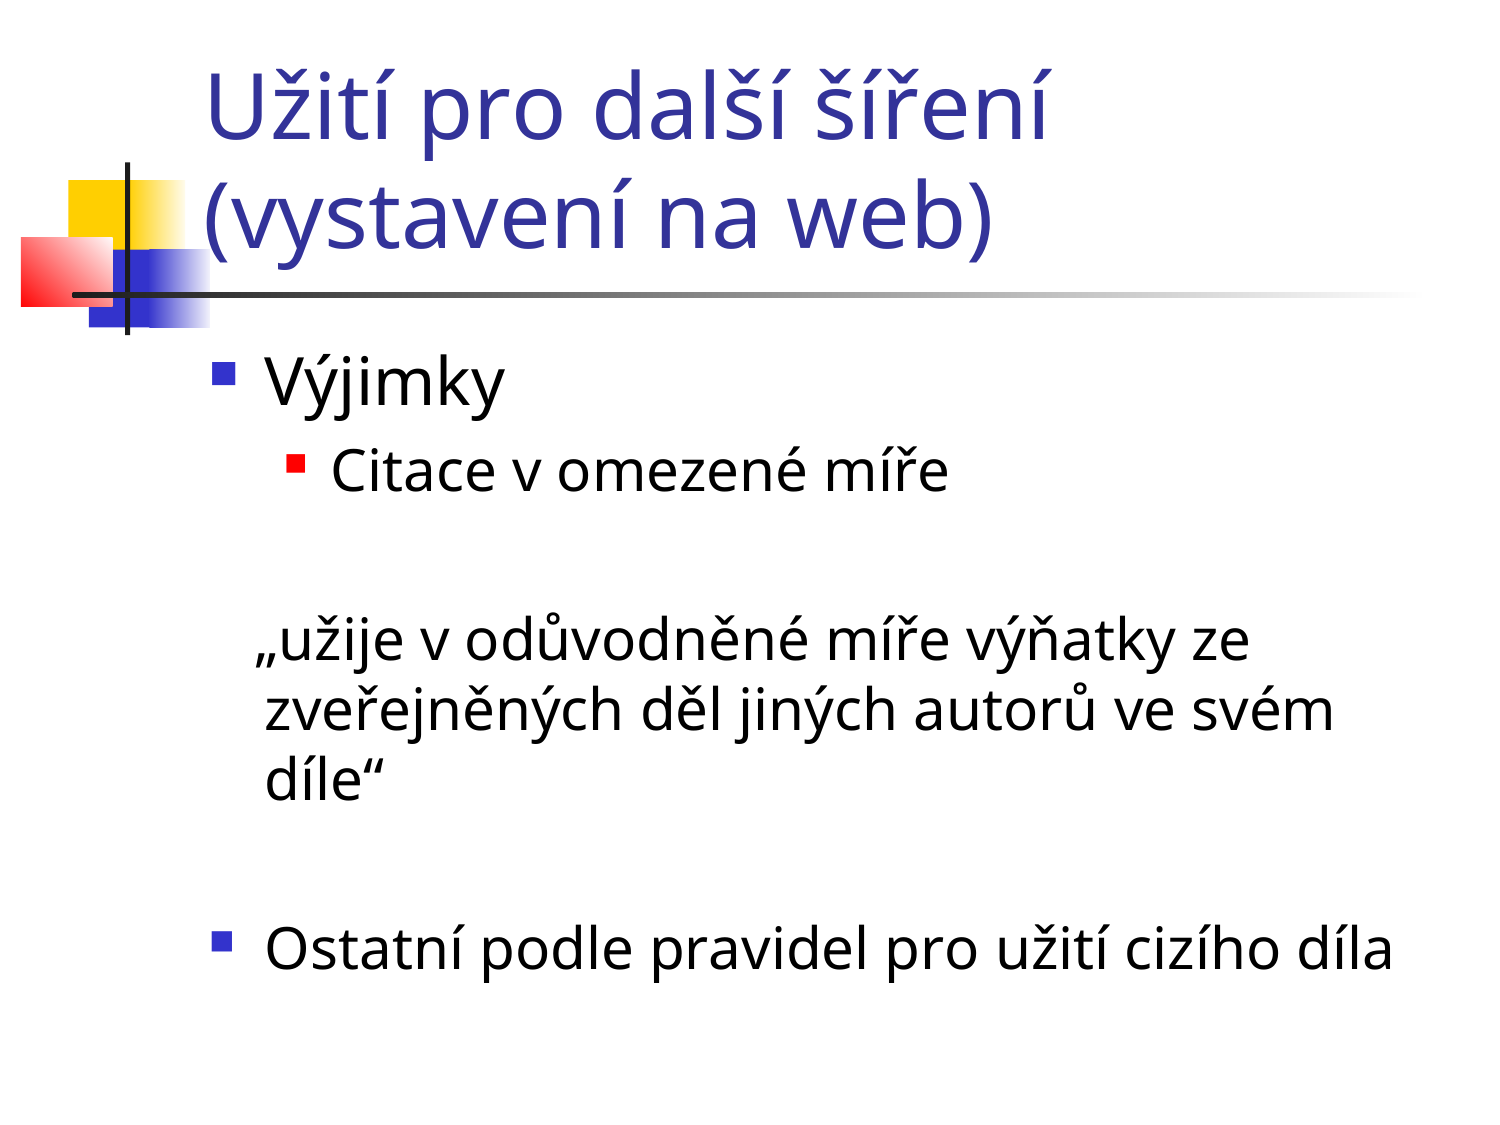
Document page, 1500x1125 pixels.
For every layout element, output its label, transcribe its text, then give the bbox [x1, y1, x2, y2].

list Výjimky Citace v omezené míře „užije v odůvodněné míře výňatky ze zveřejněných děl jiných autorů ve svém díle“ Ostatní podle pravidel pro užití cizího díla [193, 331, 1469, 1007]
title Užití pro další šíření (vystavení na web) [188, 35, 1468, 276]
